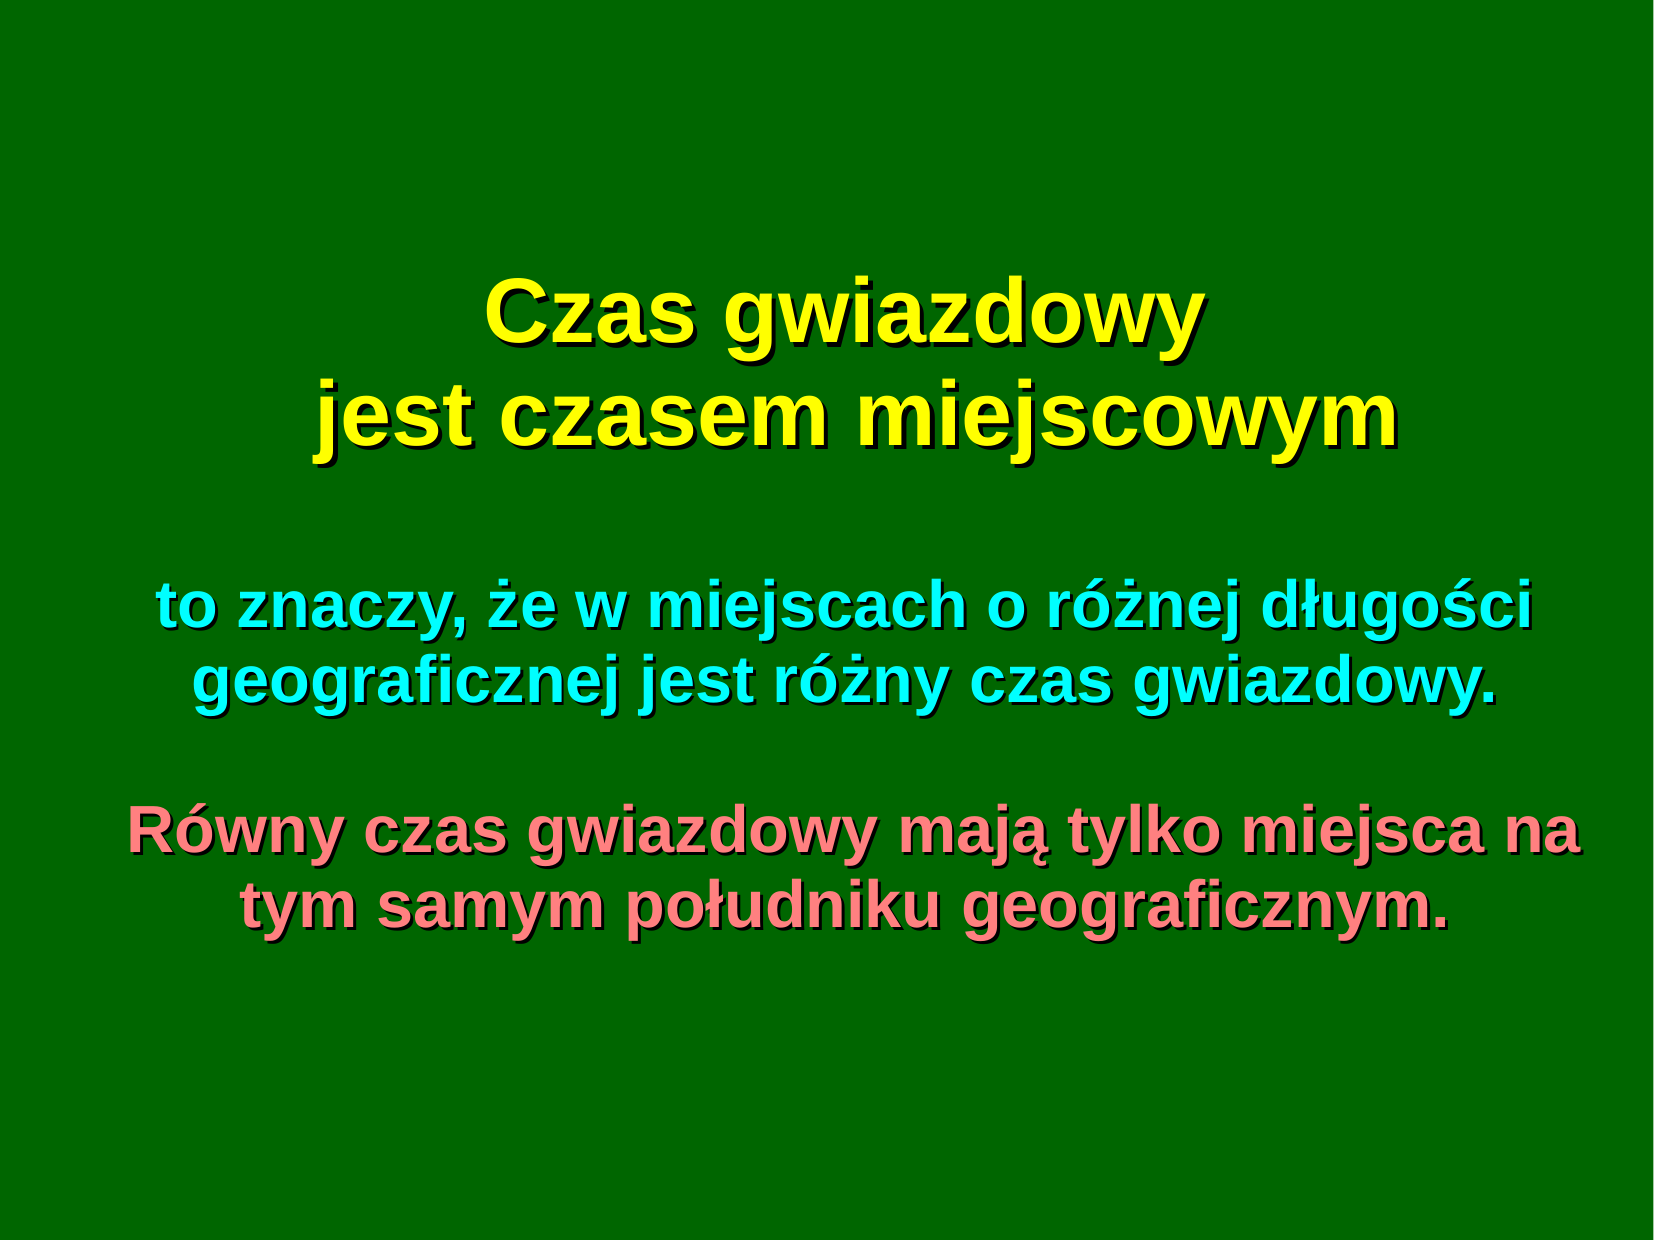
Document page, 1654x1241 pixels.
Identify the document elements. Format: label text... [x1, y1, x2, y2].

title Czas gwiazdowy jest czasem miejscowym to znaczy, że w miejscach o różnej długości geograficznej jest różny czas gwiazdowy. Równy czas gwiazdowy mają tylko miejsca na tym samym południku geograficznym. [101, 259, 1590, 942]
